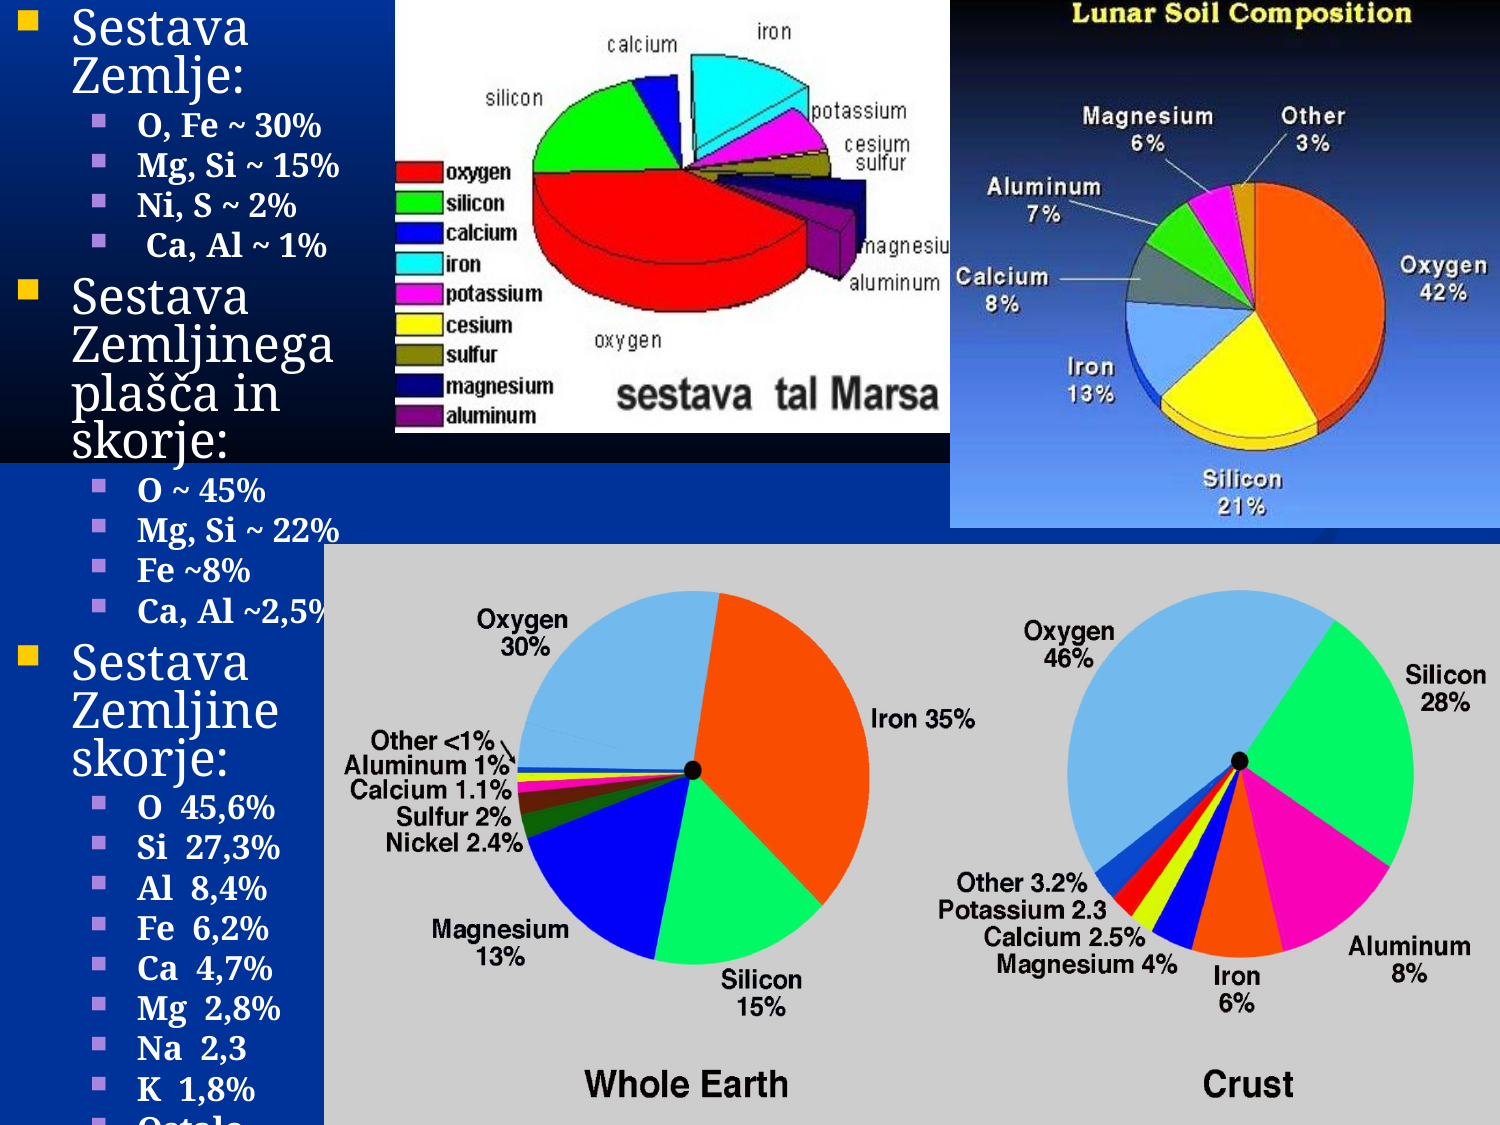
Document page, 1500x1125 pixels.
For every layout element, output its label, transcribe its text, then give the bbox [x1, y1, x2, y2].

picture [324, 544, 1500, 1125]
list Sestava Zemlje: O, Fe ~ 30% Mg, Si ~ 15% Ni, S ~ 2% Ca, Al ~ 1% Sestava Zemljinega plašča in skorje: O ~ 45% Mg, Si ~ 22% Fe ~8% Ca, Al ~2,5% Sestava Zemljine skorje: O 45,6% Si 27,3% Al 8,4% Fe 6,2% Ca 4,7% Mg 2,8% Na 2,3 K 1,8% Ostalo 0,9% [0, 0, 396, 1125]
picture [395, 0, 1500, 528]
